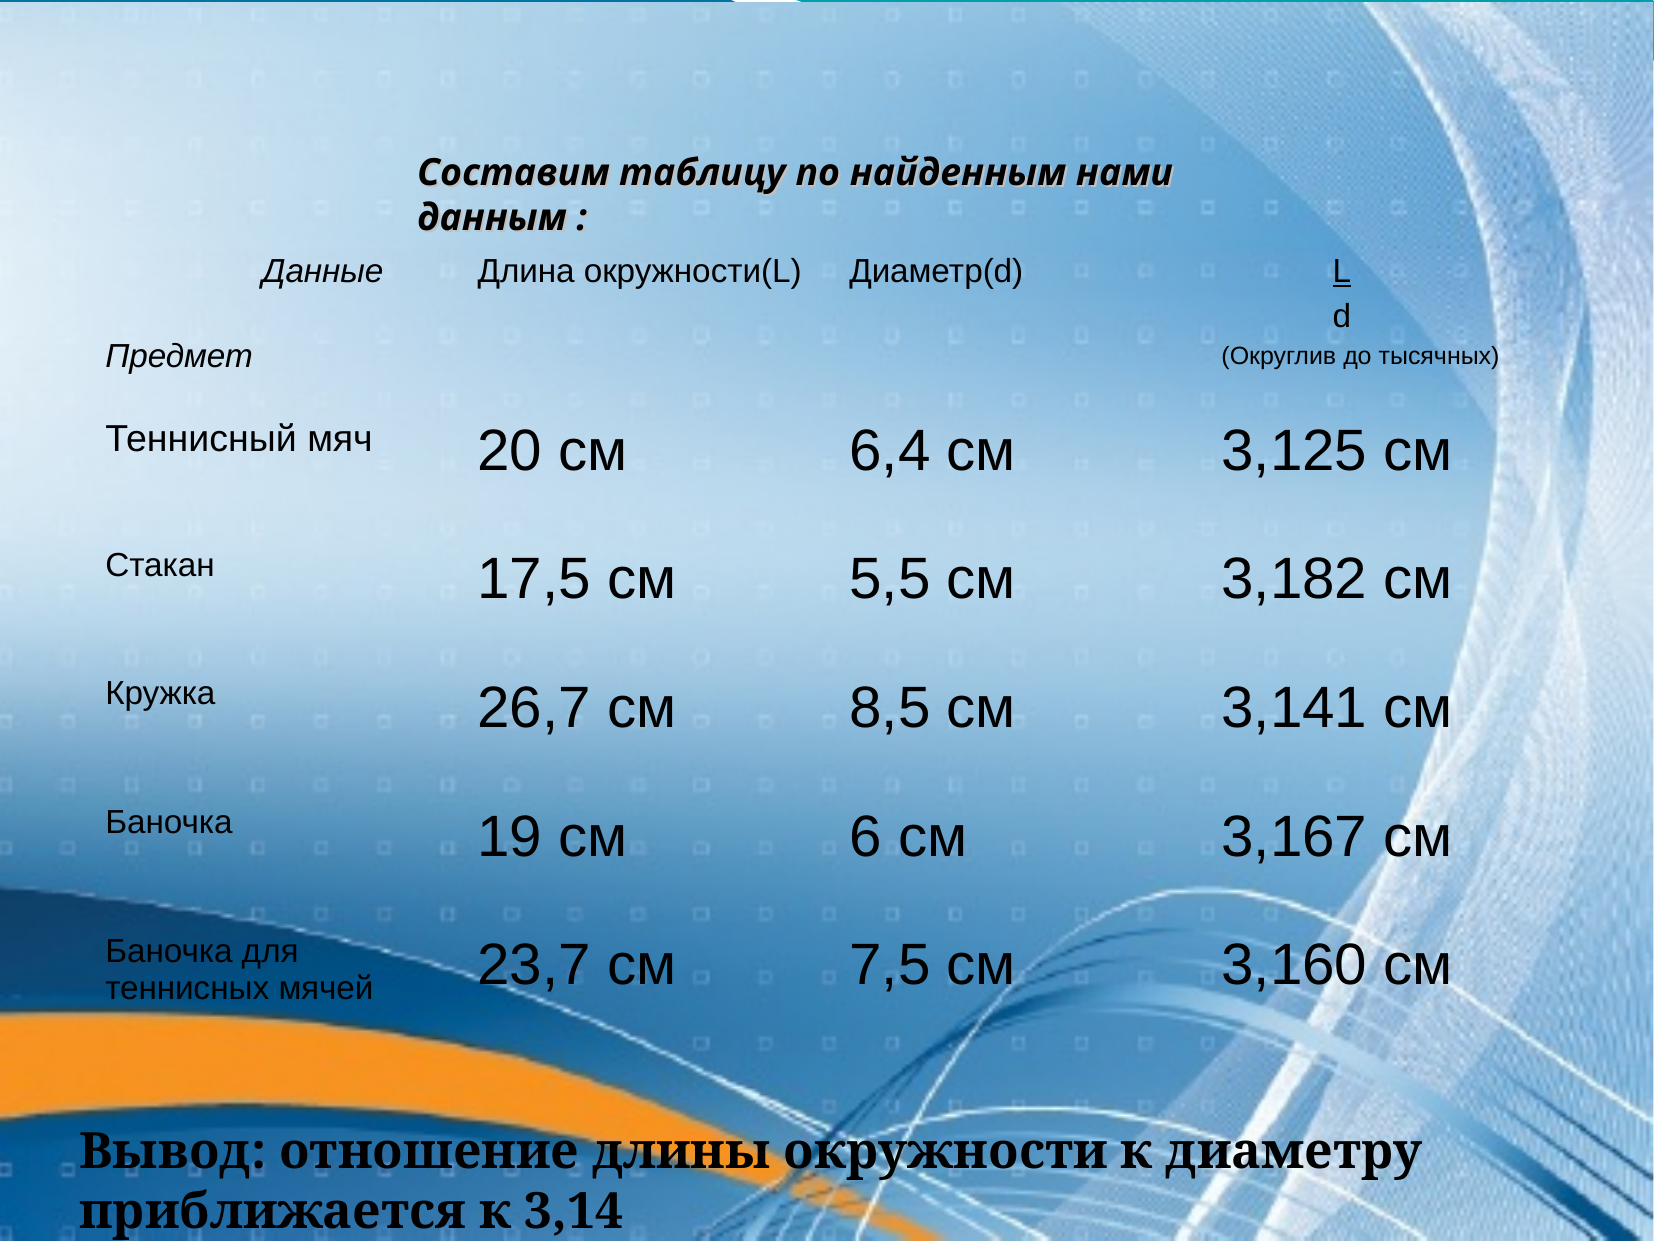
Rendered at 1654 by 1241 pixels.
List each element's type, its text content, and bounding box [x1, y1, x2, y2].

table_cell 17,5 см [462, 539, 834, 667]
table_cell 7,5 см [834, 925, 1206, 1054]
table_cell Кружка [90, 667, 462, 796]
table_cell 3,160 см [1206, 925, 1578, 1054]
table_cell 6 см [834, 796, 1206, 925]
table_cell 23,7 см [462, 925, 834, 1054]
table_cell 3,141 см [1206, 667, 1578, 796]
table_header L d (Округлив до тысячных) [1206, 245, 1578, 410]
table_cell 8,5 см [834, 667, 1206, 796]
table_cell Баночка для теннисных мячей [90, 925, 462, 1054]
table_cell 20 см [462, 410, 834, 539]
table_cell 3,125 см [1206, 410, 1578, 539]
text_box Составим таблицу по найденным нами данным : [402, 140, 1359, 245]
table_header Диаметр(d) [834, 245, 1206, 410]
table_cell 3,167 см [1206, 796, 1578, 925]
table_cell Стакан [90, 539, 462, 667]
table_cell 19 см [462, 796, 834, 925]
table_cell Баночка [90, 796, 462, 925]
table_cell Теннисный мяч [90, 410, 462, 539]
table_cell 26,7 см [462, 667, 834, 796]
table_cell 3,182 см [1206, 539, 1578, 667]
table_cell 5,5 см [834, 539, 1206, 667]
table_cell 6,4 см [834, 410, 1206, 539]
picture [0, 1, 1654, 1241]
table_header Длина окружности(L) [462, 245, 834, 410]
text_box Вывод: отношение длины окружности к диаметру приближается к 3,14 [64, 1110, 1602, 1241]
table_header Данные Предмет [90, 245, 462, 410]
